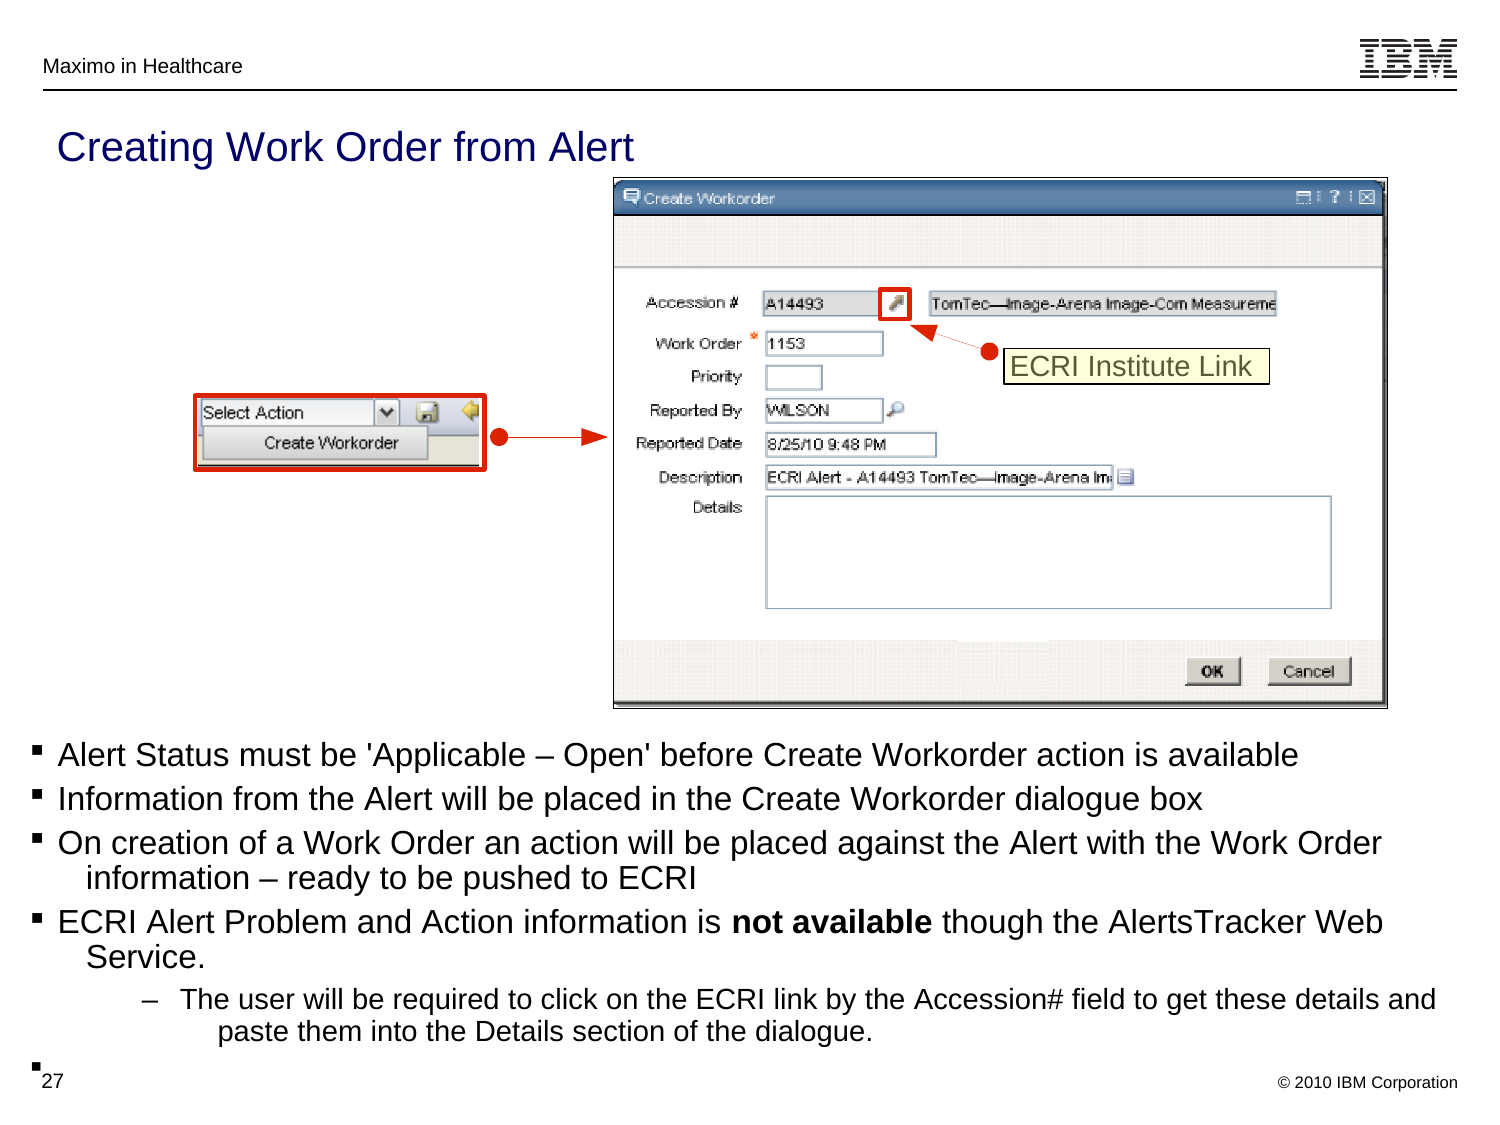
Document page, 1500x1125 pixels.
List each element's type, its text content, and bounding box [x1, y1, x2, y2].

list Alert Status must be 'Applicable – Open' before Create Workorder action is available Information from the Alert will be placed in the Create Workorder dialogue box On creation of a Work Order an action will be placed against the Alert with the Work Order information – ready to be pushed to ECRI ECRI Alert Problem and Action information is not available though the AlertsTracker Web Service. The user will be required to click on the ECRI link by the Accession# field to get these details and paste them into the Details section of the dialogue. [29, 738, 1480, 1095]
title Creating Work Order from Alert [41, 100, 1480, 191]
picture [198, 398, 479, 467]
text_box [1004, 348, 1270, 384]
picture [613, 177, 1388, 709]
picture [1360, 39, 1457, 78]
